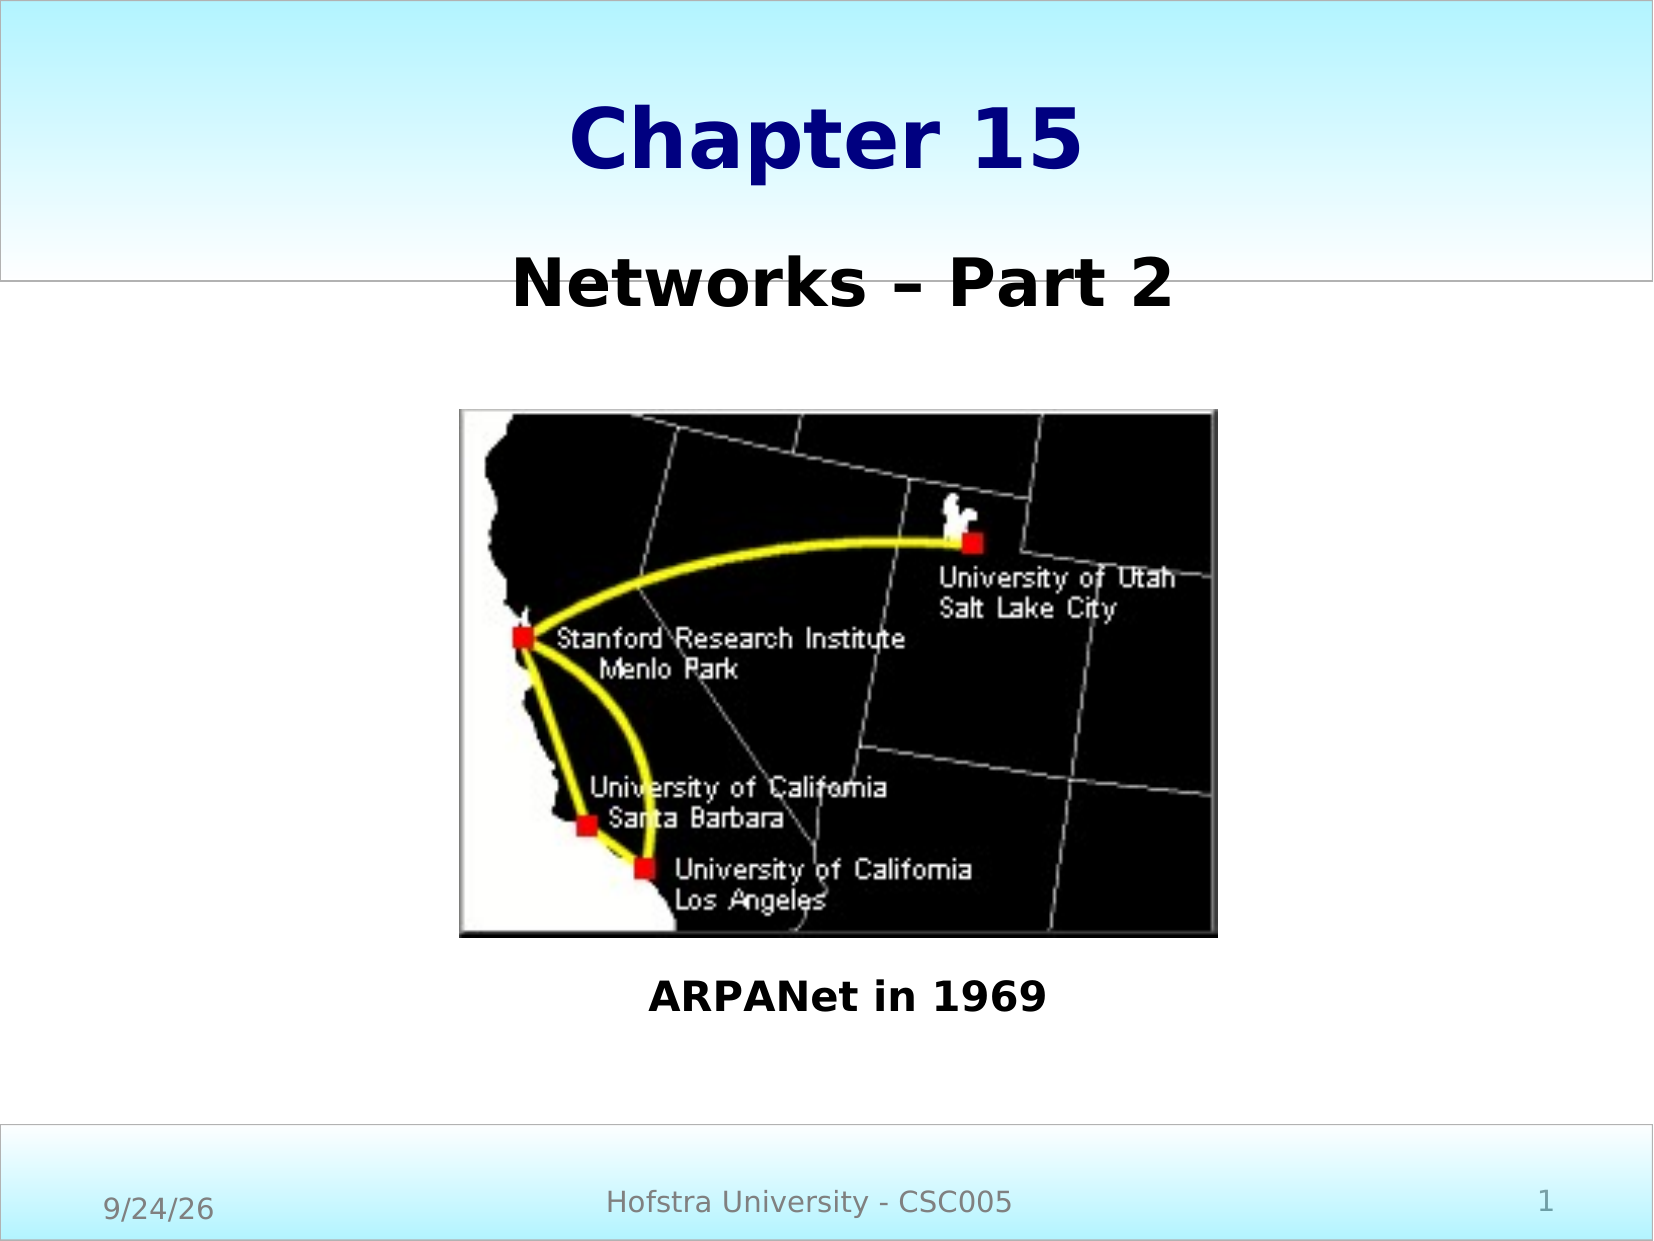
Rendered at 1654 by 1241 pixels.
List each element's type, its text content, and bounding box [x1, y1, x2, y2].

text_box ARPANet in 1969 [633, 965, 1063, 1029]
title Chapter 15 [78, 77, 1576, 191]
picture [459, 409, 1218, 938]
subtitle Networks – Part 2 [37, 191, 1576, 376]
